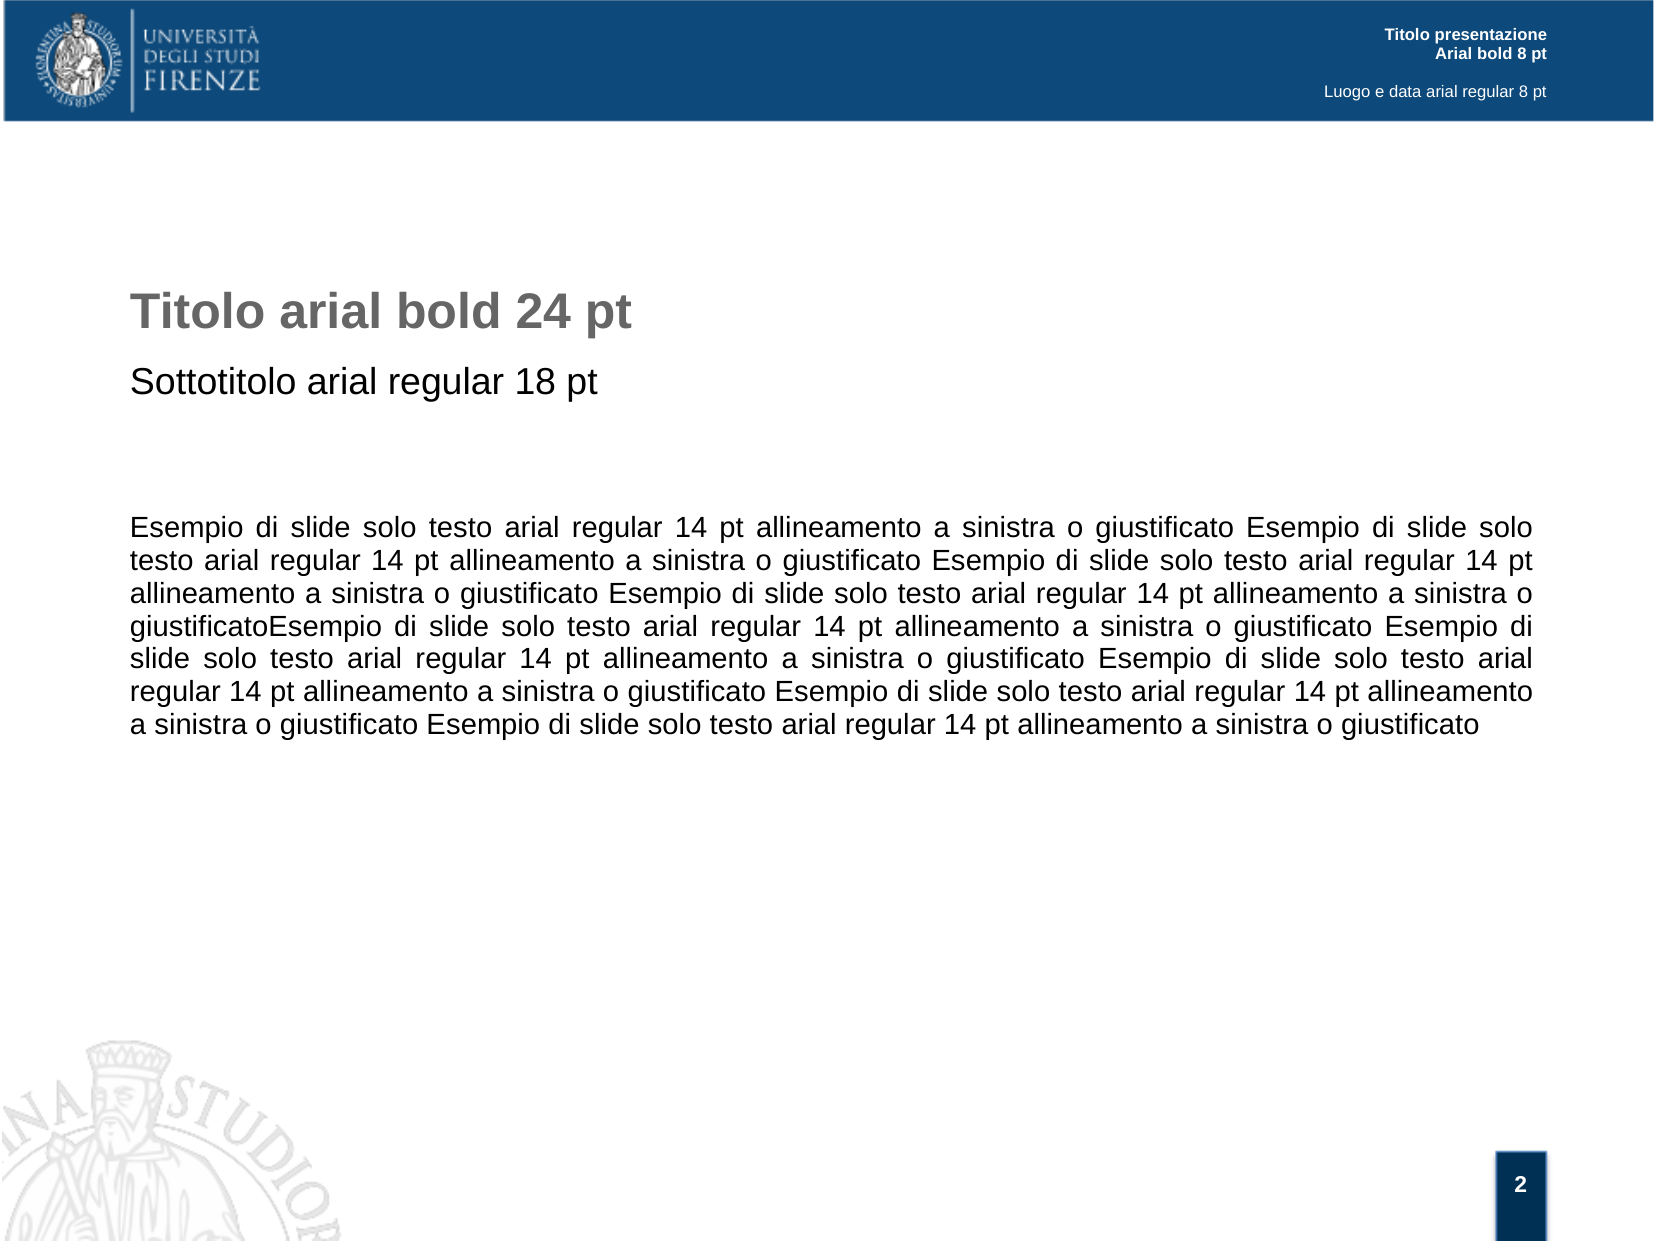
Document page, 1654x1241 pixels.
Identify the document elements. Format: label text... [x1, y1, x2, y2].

text_box Titolo presentazione Arial bold 8 pt Luogo e data arial regular 8 pt [685, 24, 1548, 102]
text_box Titolo arial bold 24 pt Sottotitolo arial regular 18 pt [129, 268, 993, 389]
picture [2, 0, 1654, 1241]
text_box Esempio di slide solo testo arial regular 14 pt allineamento a sinistra o giustificato Esempio di slide solo testo arial regular 14 pt allineamento a sinistra o giustificato Esempio di slide solo testo arial regular 14 pt allineamento a sinistra o giustificato Esempio di slide solo testo arial regular 14 pt allineamento a sinistra o giustificatoEsempio di slide solo testo arial regular 14 pt allineamento a sinistra o giustificato Esempio di slide solo testo arial regular 14 pt allineamento a sinistra o giustificato Esempio di slide solo testo arial regular 14 pt allineamento a sinistra o giustificato Esempio di slide solo testo arial regular 14 pt allineamento a sinistra o giustificato Esempio di slide solo testo arial regular 14 pt allineamento a sinistra o giustificato [129, 478, 1536, 774]
text_box 2 [1505, 1160, 1536, 1208]
